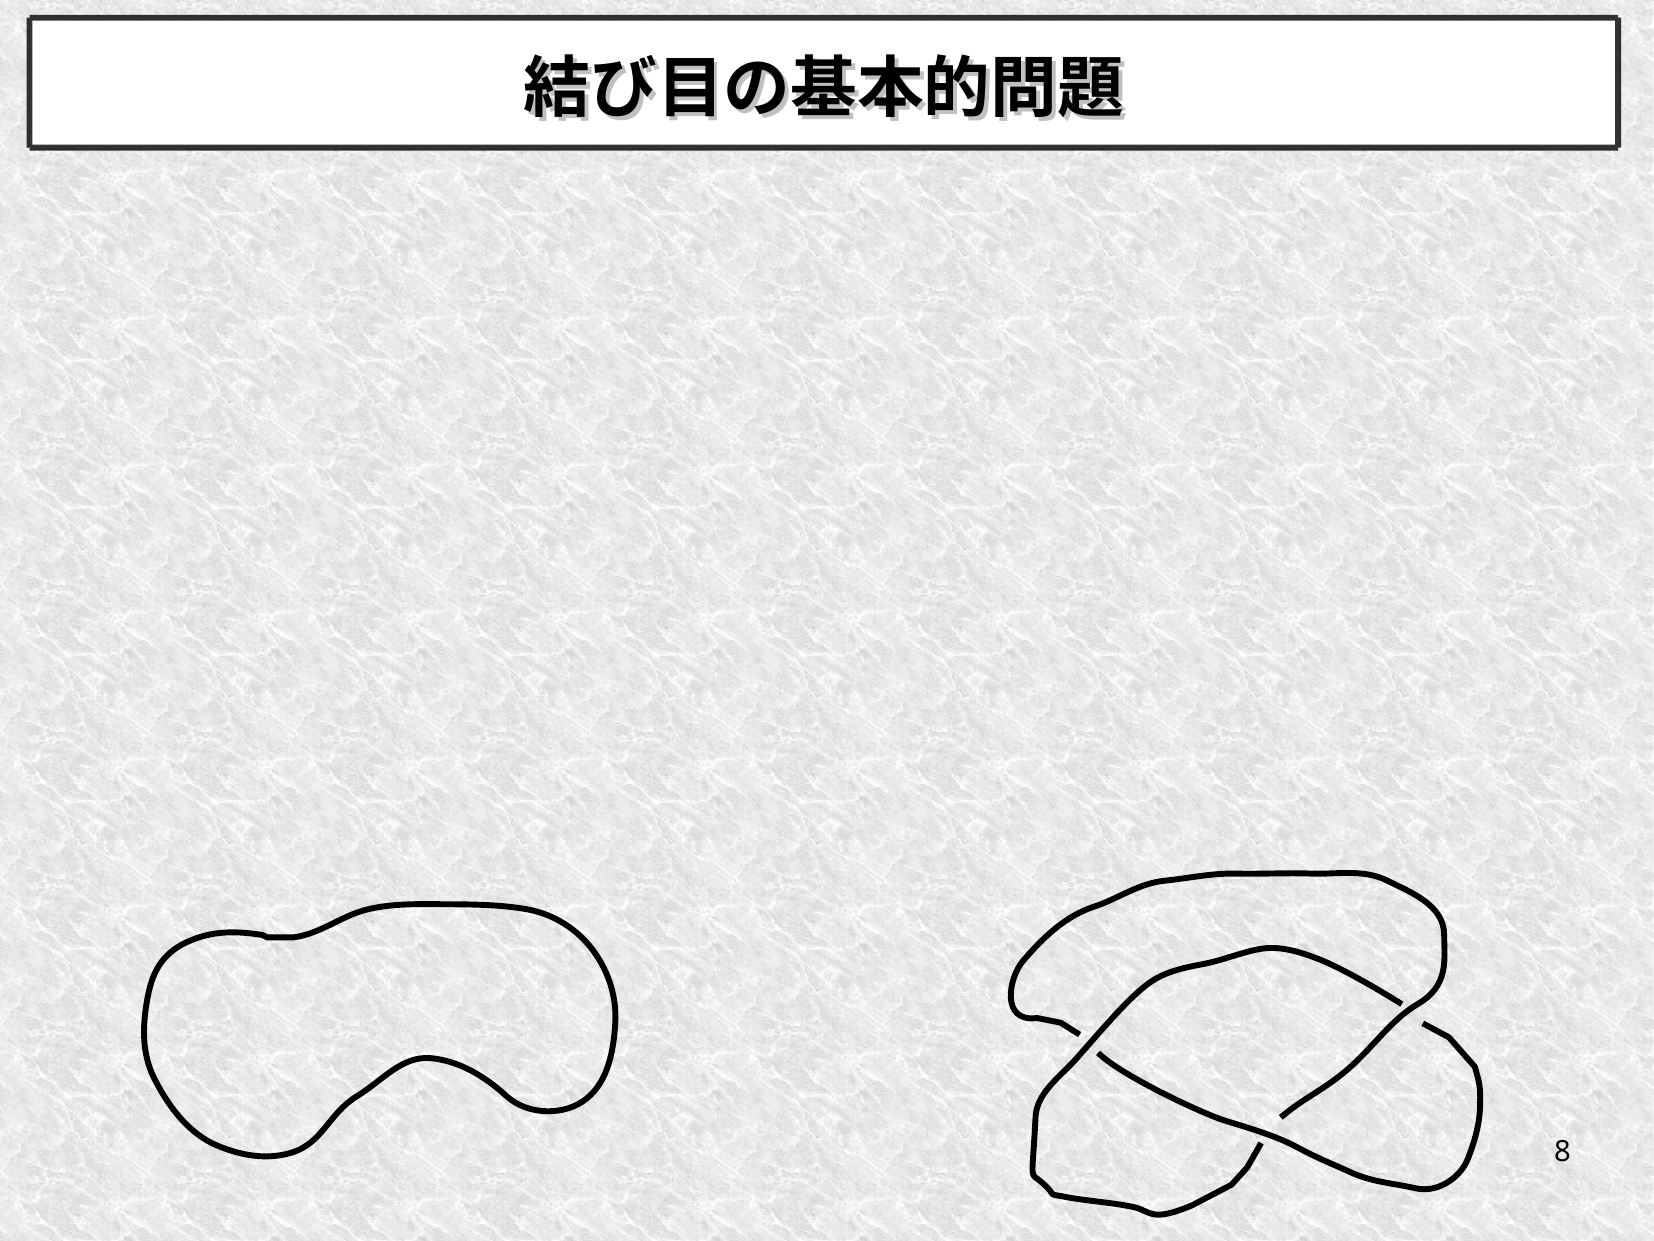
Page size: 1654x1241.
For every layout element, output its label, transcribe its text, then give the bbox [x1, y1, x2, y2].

text_box 結び目の基本的問題 [29, 17, 1619, 148]
picture [0, 0, 1654, 1241]
